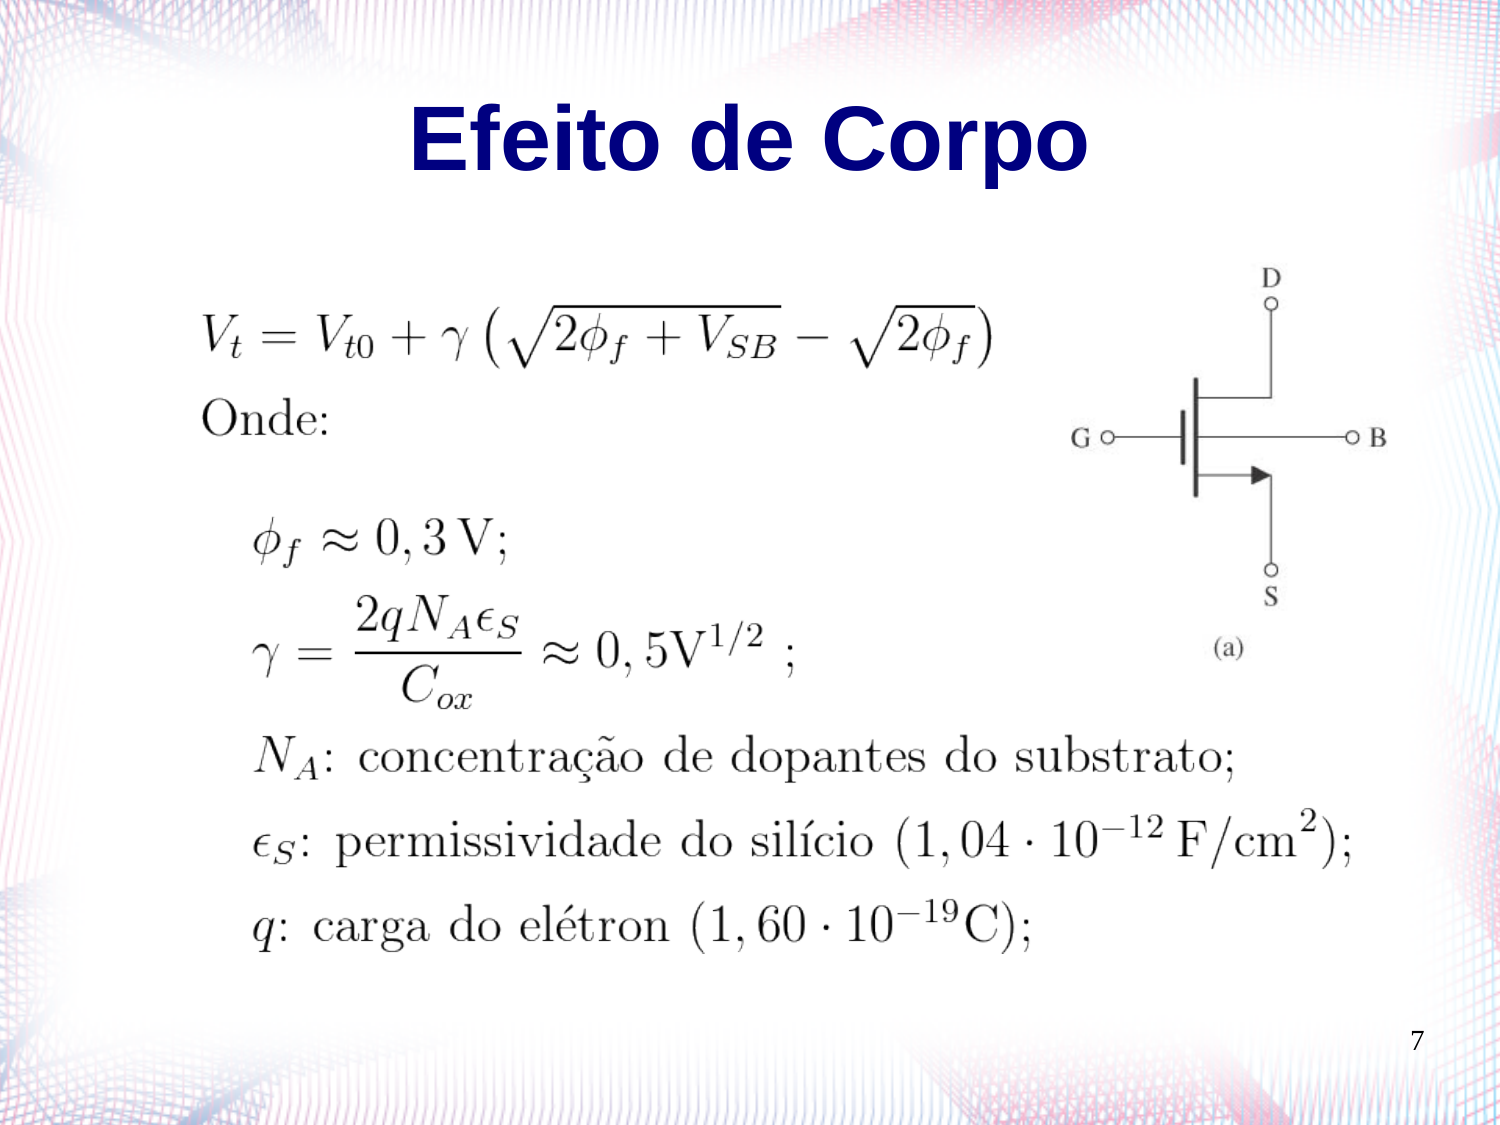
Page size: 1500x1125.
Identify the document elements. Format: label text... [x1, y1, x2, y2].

picture [0, 0, 1500, 1125]
title Efeito de Corpo [75, 52, 1425, 226]
